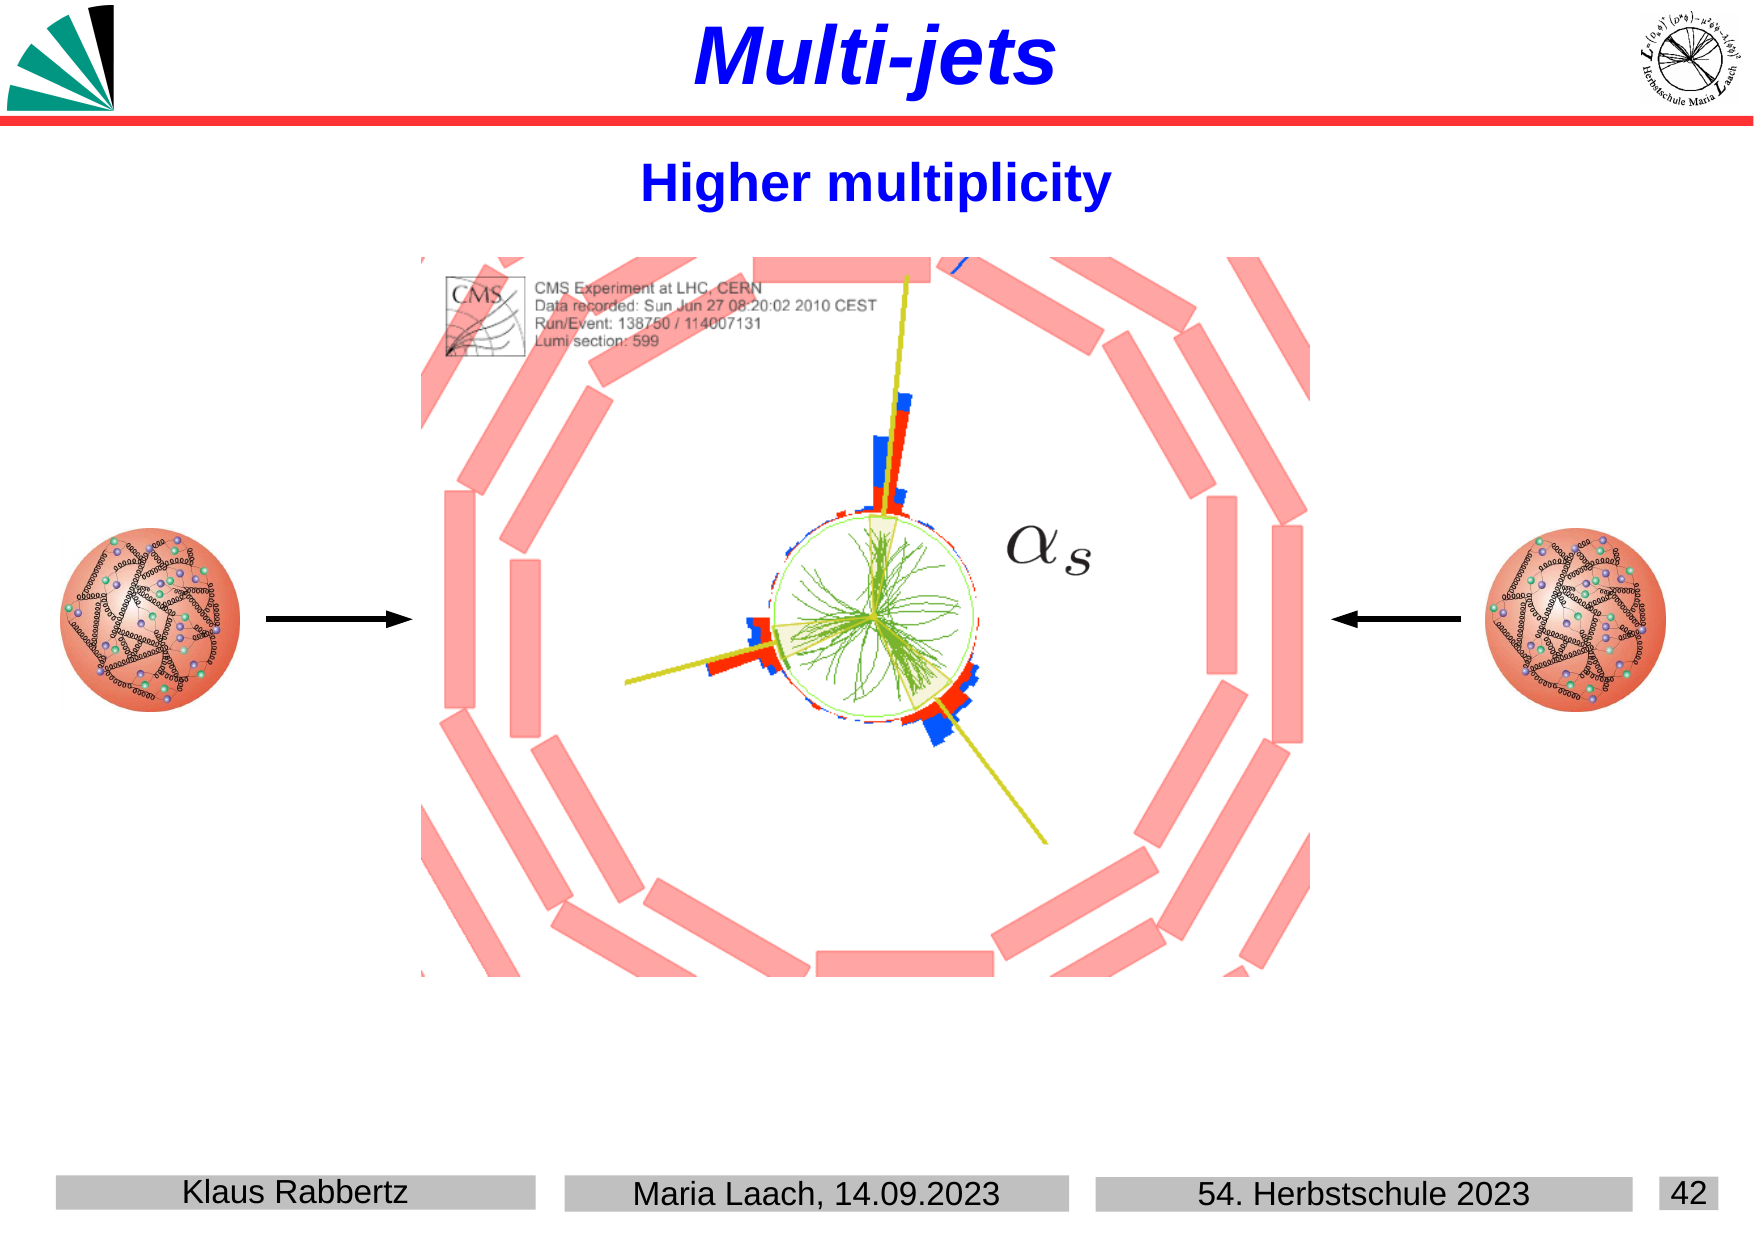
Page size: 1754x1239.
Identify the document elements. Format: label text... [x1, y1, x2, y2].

picture [60, 528, 240, 712]
picture [7, 5, 114, 112]
picture [421, 257, 1310, 977]
text_box Higher multiplicity [628, 147, 1126, 220]
title Multi-jets [153, 0, 1600, 113]
picture [1641, 11, 1741, 106]
picture [1485, 528, 1666, 712]
